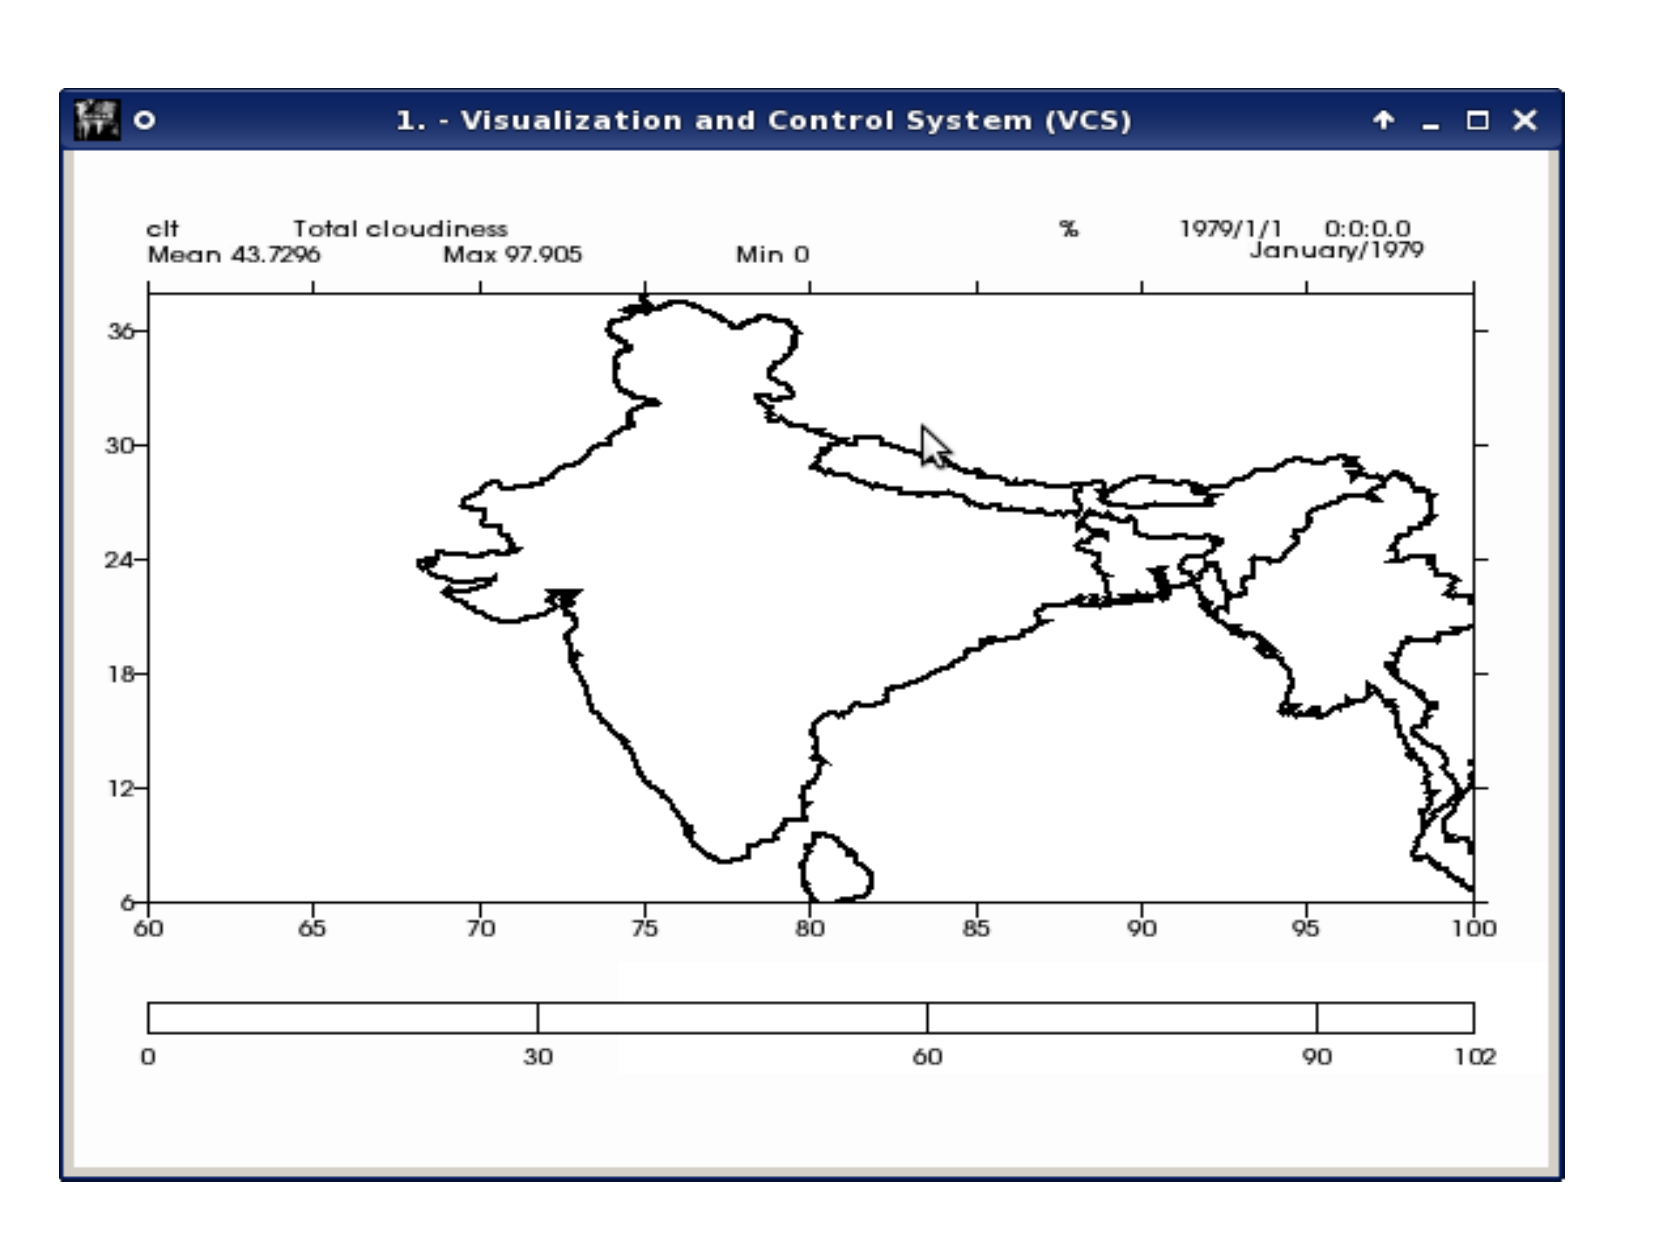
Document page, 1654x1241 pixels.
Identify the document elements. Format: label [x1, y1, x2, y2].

picture [59, 88, 1565, 1182]
